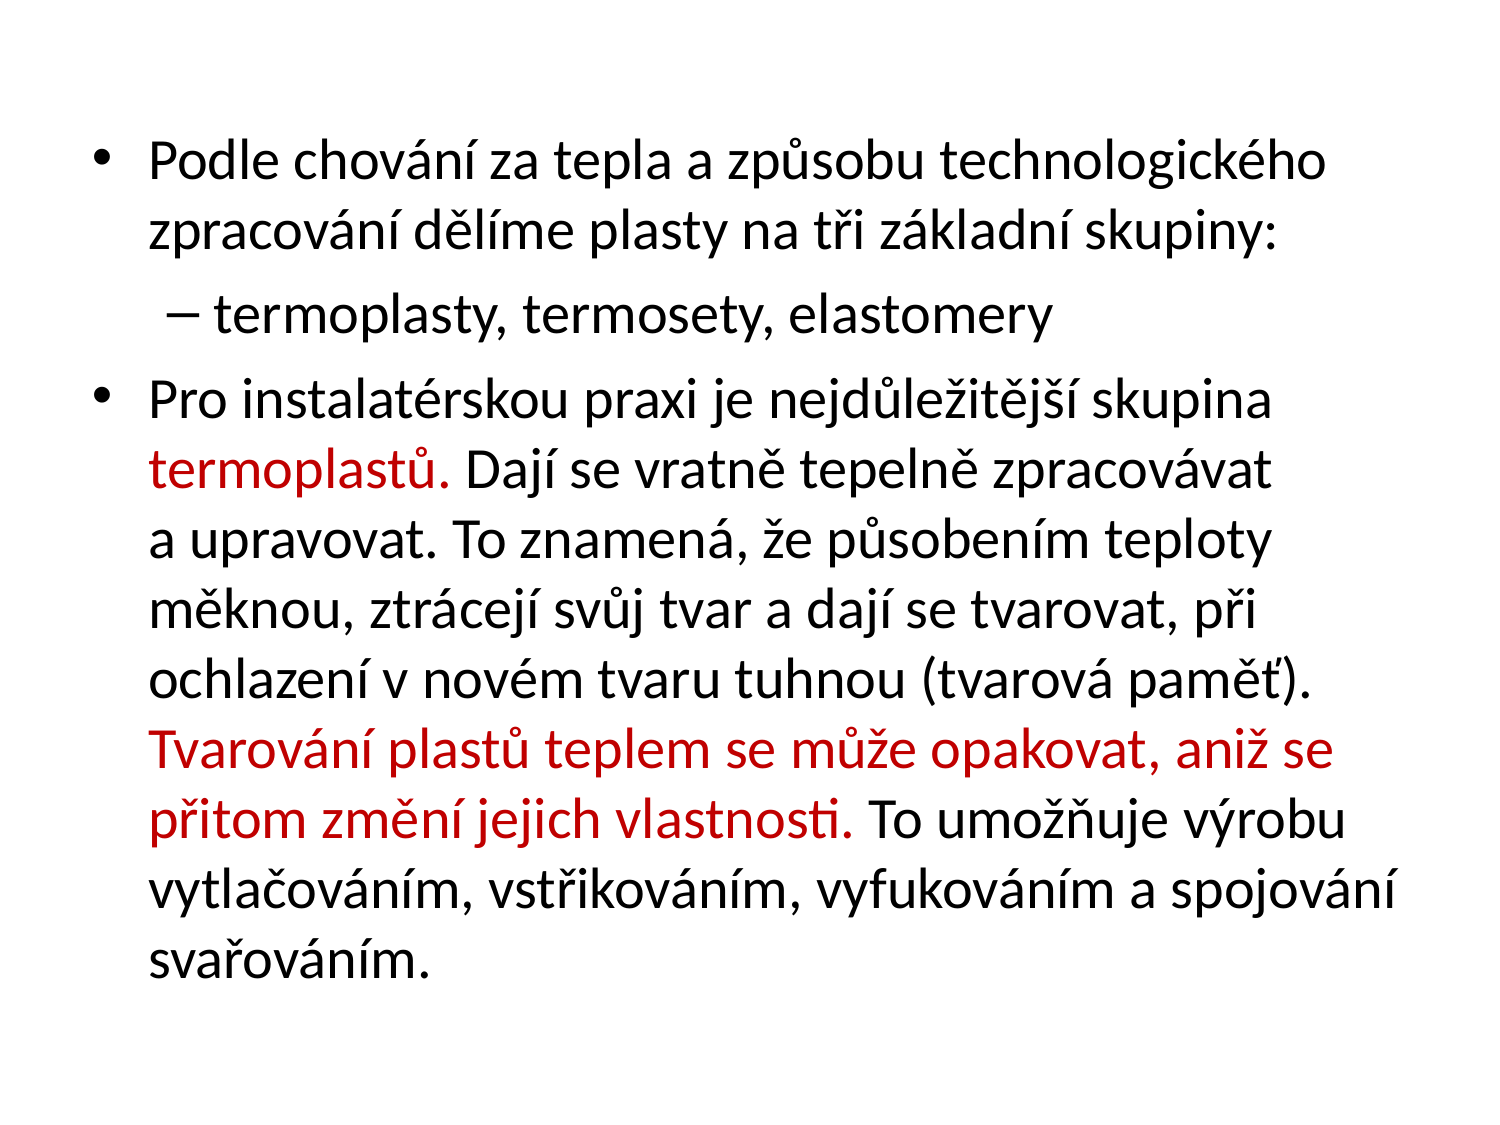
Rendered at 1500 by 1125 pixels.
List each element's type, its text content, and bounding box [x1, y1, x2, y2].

title [75, 45, 1426, 185]
list Podle chování za tepla a způsobu technologického zpracování dělíme plasty na tři základní skupiny: termoplasty, termosety, elastomery Pro instalatérskou praxi je nejdůležitější skupina termoplastů. Dají se vratně tepelně zpracovávat a upravovat. To znamená, že působením teploty měknou, ztrácejí svůj tvar a dají se tvarovat, při ochlazení v novém tvaru tuhnou (tvarová paměť). Tvarování plastů teplem se může opakovat, aniž se přitom změní jejich vlastnosti. To umožňuje výrobu vytlačováním, vstřikováním, vyfukováním a spojování svařováním. [76, 113, 1427, 1035]
